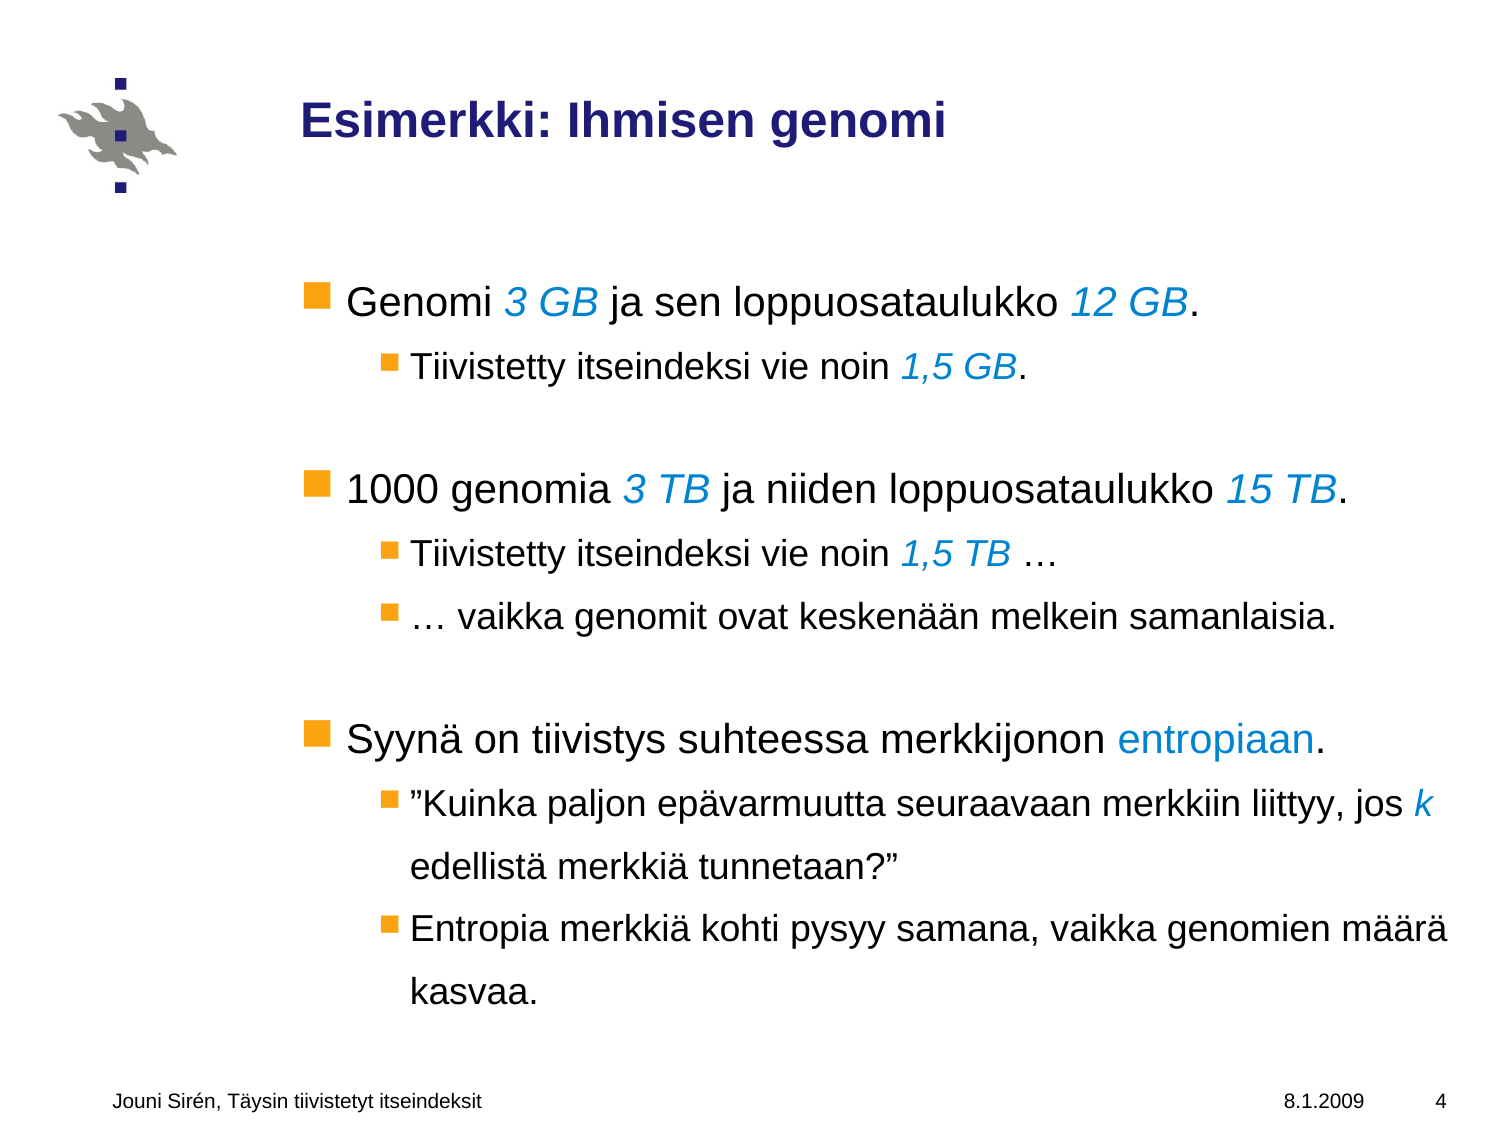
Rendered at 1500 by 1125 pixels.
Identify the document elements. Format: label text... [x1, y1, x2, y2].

picture [57, 78, 177, 193]
list Genomi 3 GB ja sen loppuosataulukko 12 GB. Tiivistetty itseindeksi vie noin 1,5 GB. 1000 genomia 3 TB ja niiden loppuosataulukko 15 TB. Tiivistetty itseindeksi vie noin 1,5 TB … … vaikka genomit ovat keskenään melkein samanlaisia. Syynä on tiivistys suhteessa merkkijonon entropiaan. ”Kuinka paljon epävarmuutta seuraavaan merkkiin liittyy, jos k edellistä merkkiä tunnetaan?” Entropia merkkiä kohti pysyy samana, vaikka genomien määrä kasvaa. [299, 262, 1450, 1061]
title Esimerkki: Ihmisen genomi [299, 32, 1450, 201]
